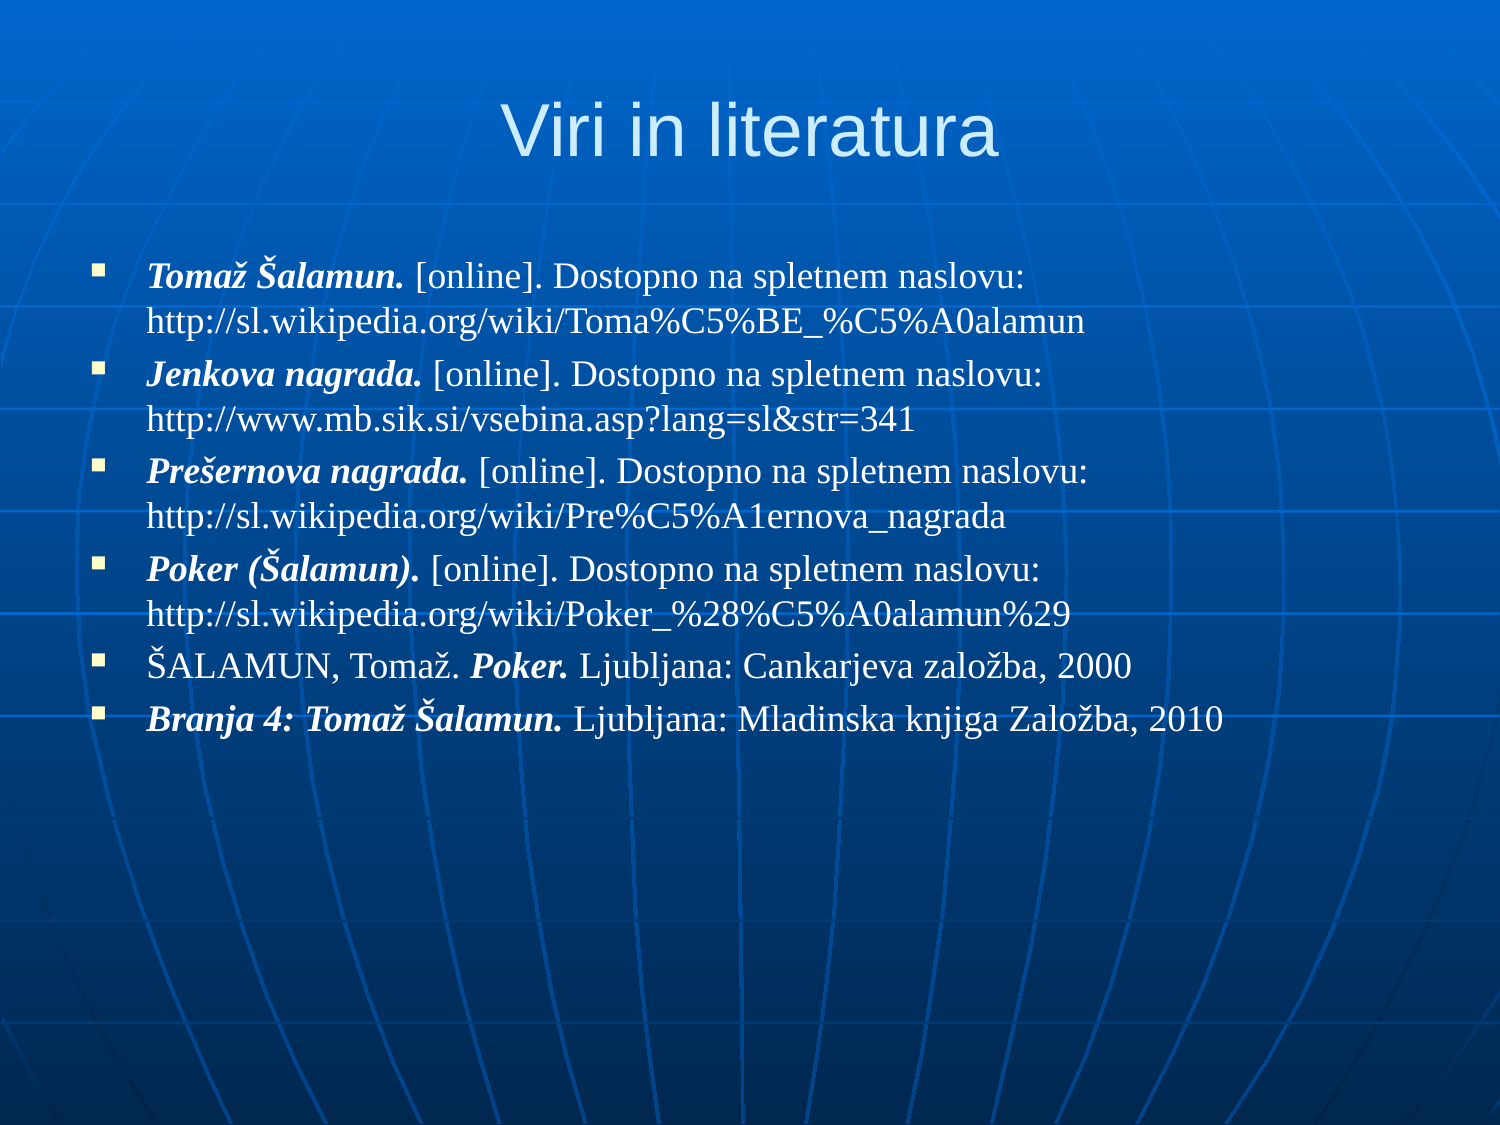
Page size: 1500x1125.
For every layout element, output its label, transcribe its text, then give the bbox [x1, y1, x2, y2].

list Tomaž Šalamun. [online]. Dostopno na spletnem naslovu: http://sl.wikipedia.org/wiki/Toma%C5%BE_%C5%A0alamun Jenkova nagrada. [online]. Dostopno na spletnem naslovu: http://www.mb.sik.si/vsebina.asp?lang=sl&str=341 Prešernova nagrada. [online]. Dostopno na spletnem naslovu: http://sl.wikipedia.org/wiki/Pre%C5%A1ernova_nagrada Poker (Šalamun). [online]. Dostopno na spletnem naslovu: http://sl.wikipedia.org/wiki/Poker_%28%C5%A0alamun%29 ŠALAMUN, Tomaž. Poker. Ljubljana: Cankarjeva založba, 2000 Branja 4: Tomaž Šalamun. Ljubljana: Mladinska knjiga Založba, 2010 [75, 243, 1425, 1006]
title Viri in literatura [75, 45, 1425, 209]
